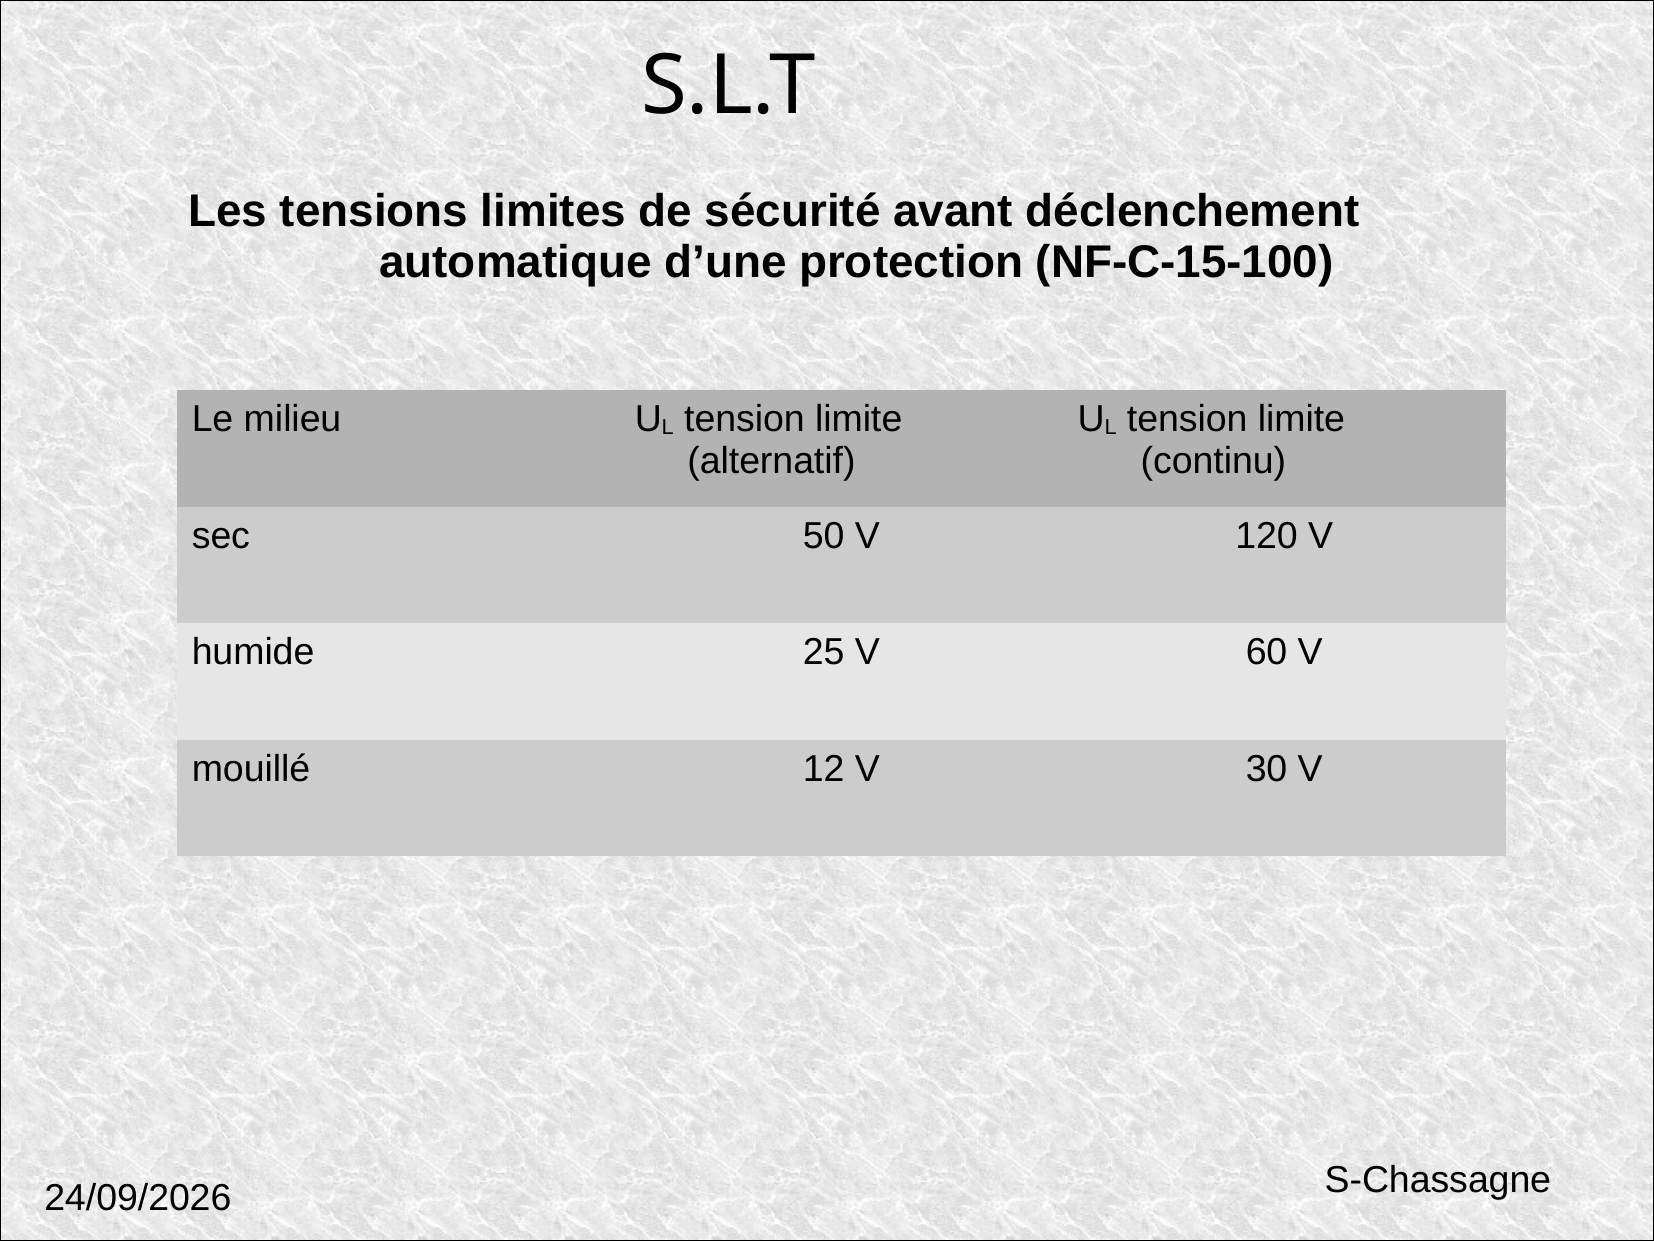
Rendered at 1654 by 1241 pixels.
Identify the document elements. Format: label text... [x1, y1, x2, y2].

table_header UL tension limite (continu) [1063, 390, 1506, 507]
table_header UL tension limite (alternatif) [620, 390, 1063, 507]
table_cell 60 V [1063, 623, 1506, 740]
text_box Les tensions limites de sécurité avant déclenchement automatique d’une protection (NF-C-15-100) [173, 177, 1388, 297]
picture [1, 1, 1653, 1240]
table_cell mouillé [177, 740, 620, 856]
table_cell humide [177, 623, 620, 740]
table_cell 25 V [620, 623, 1063, 740]
text_box S.L.T [604, 16, 886, 148]
table_cell 30 V [1063, 740, 1506, 856]
table_cell 50 V [620, 507, 1063, 623]
table_cell sec [177, 507, 620, 623]
table_cell 12 V [620, 740, 1063, 856]
table_cell 120 V [1063, 507, 1506, 623]
table_header Le milieu [177, 390, 620, 507]
